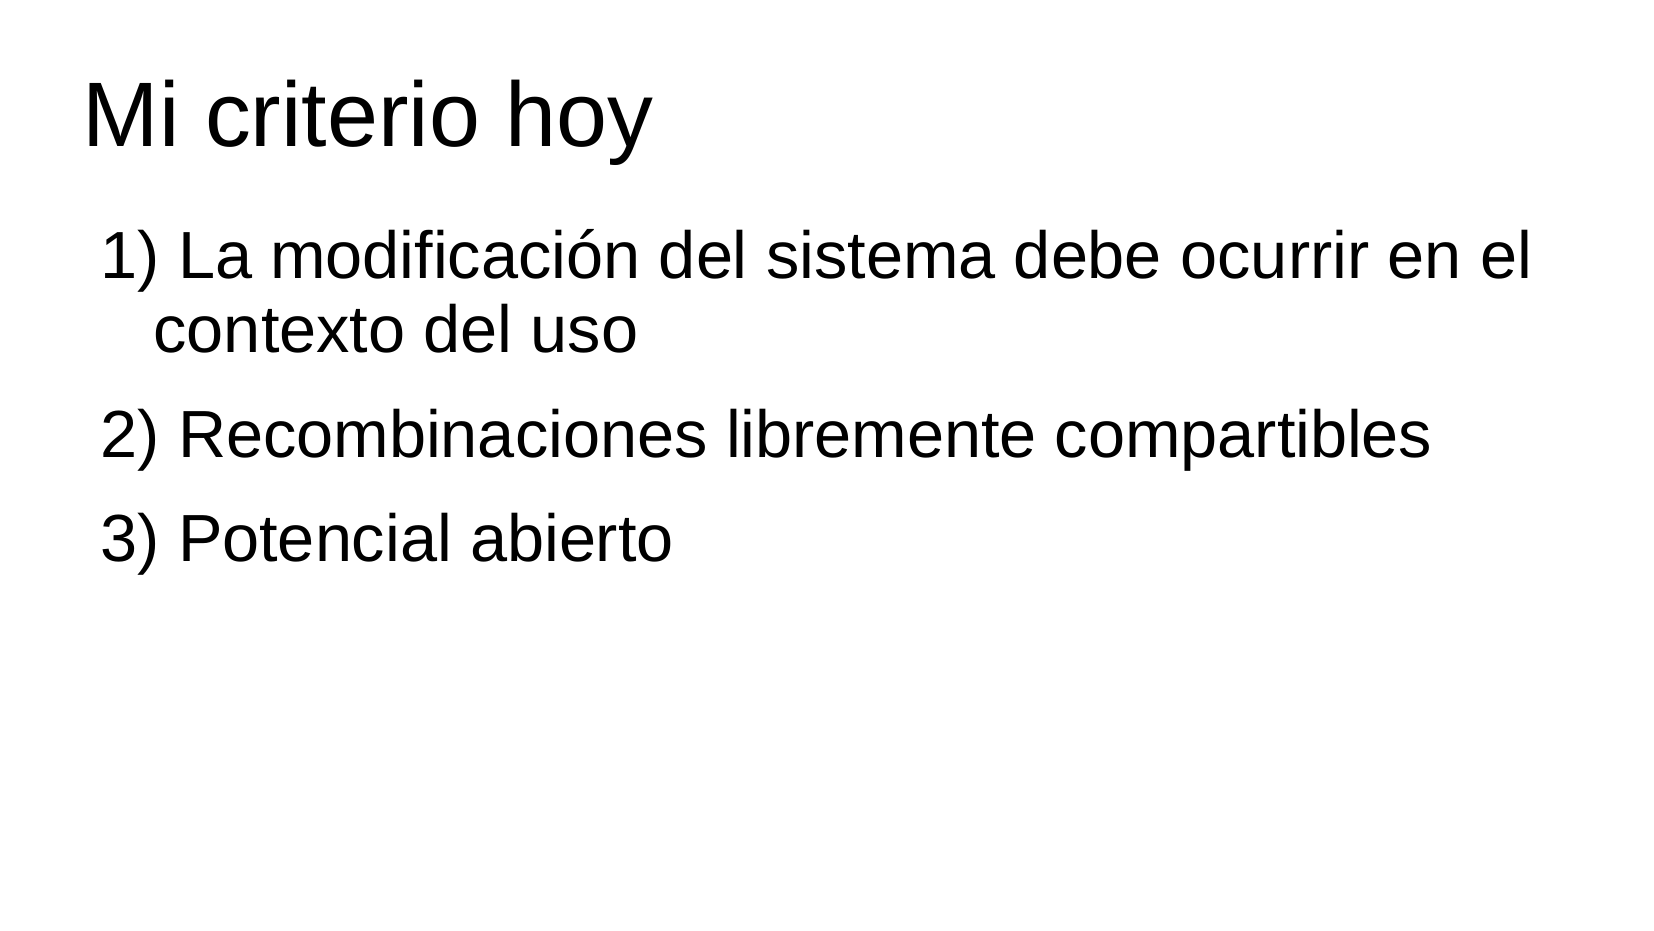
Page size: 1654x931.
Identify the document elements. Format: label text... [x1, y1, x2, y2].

title Mi criterio hoy [82, 37, 1571, 193]
list La modificación del sistema debe ocurrir en el contexto del uso Recombinaciones libremente compartibles Potencial abierto [82, 217, 1571, 758]
